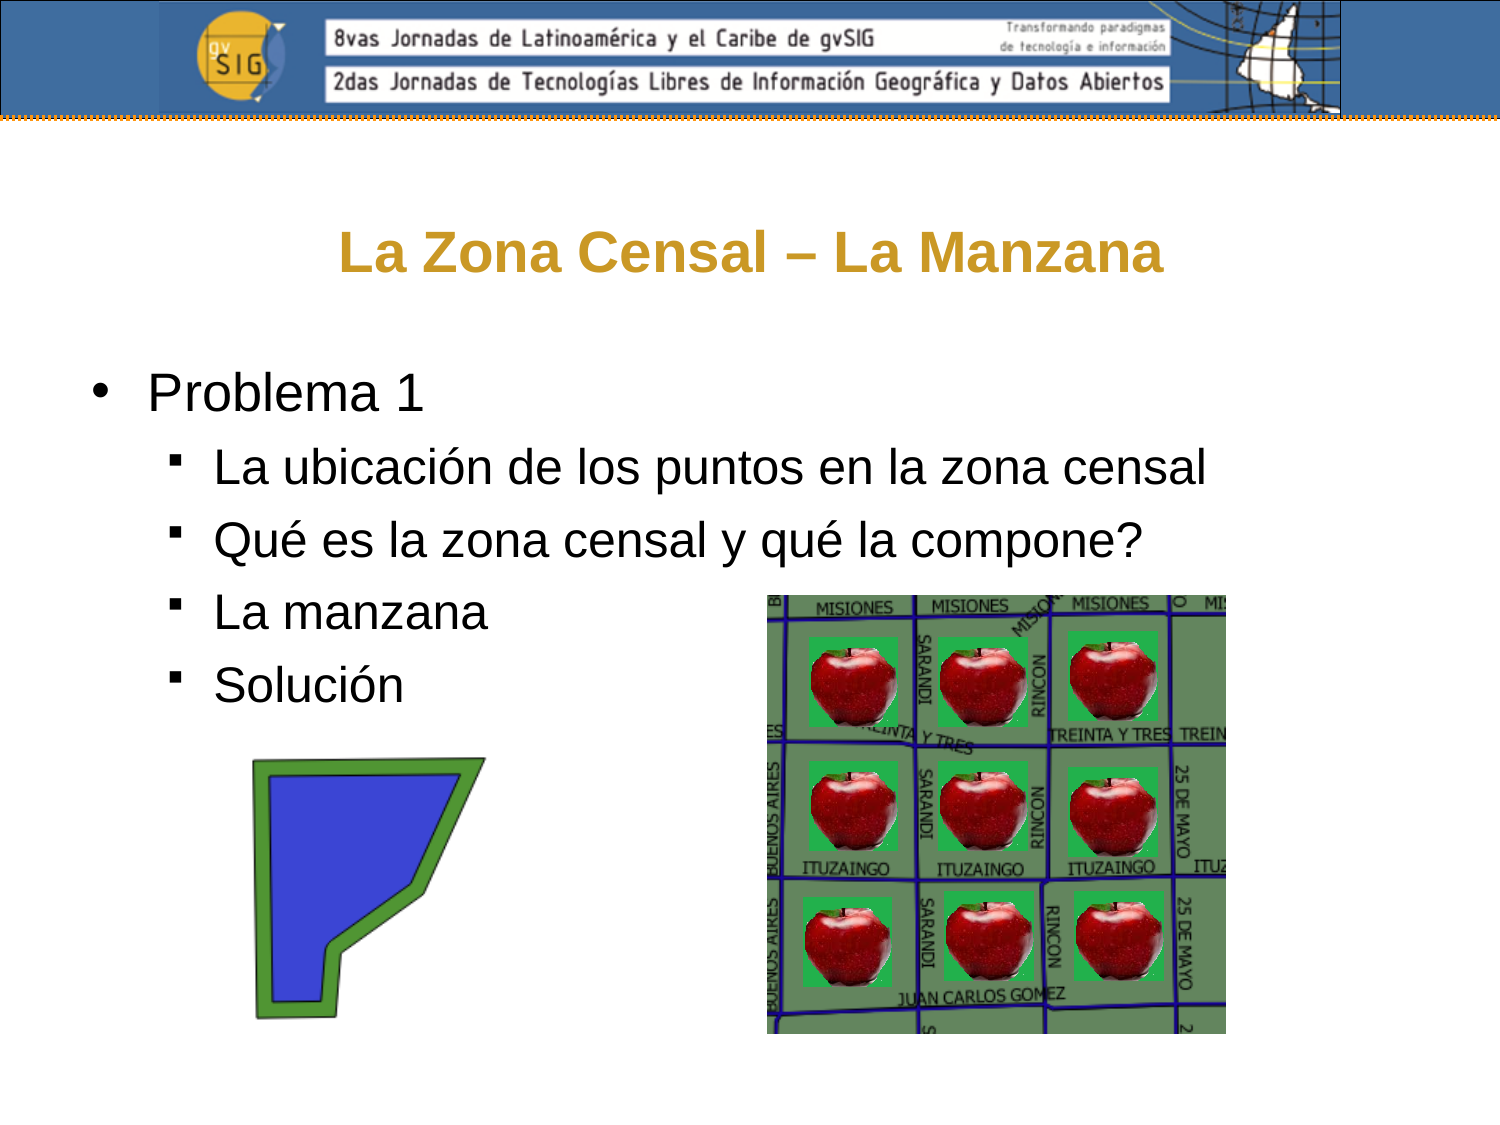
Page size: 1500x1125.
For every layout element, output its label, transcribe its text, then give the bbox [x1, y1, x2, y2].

picture [159, 1, 1340, 113]
list Problema 1 La ubicación de los puntos en la zona censal Qué es la zona censal y qué la compone? La manzana Solución [76, 349, 1427, 1018]
title La Zona Censal – La Manzana [76, 166, 1427, 333]
picture [767, 595, 1226, 1034]
picture [237, 742, 502, 1037]
